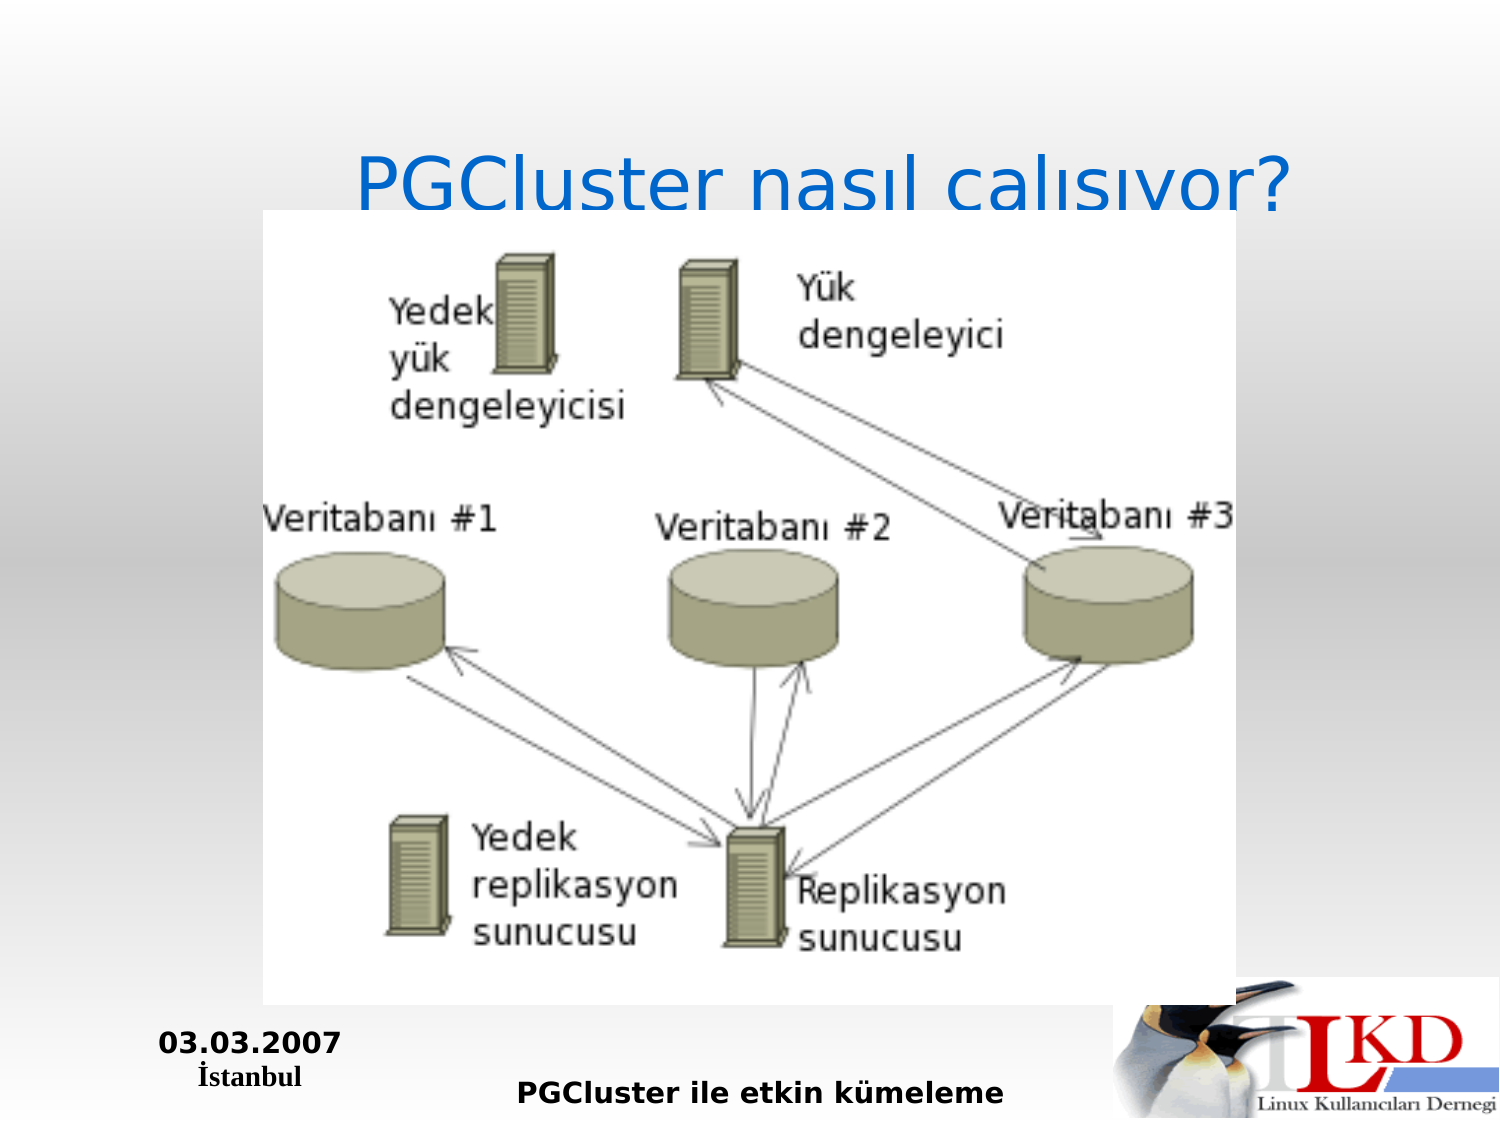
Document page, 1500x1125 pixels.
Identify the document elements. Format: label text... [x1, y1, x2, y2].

title PGCluster nasıl çalışıyor? [224, 49, 1425, 237]
picture [263, 210, 1236, 1005]
text_box [202, 415, 1491, 1023]
picture [1113, 977, 1499, 1118]
